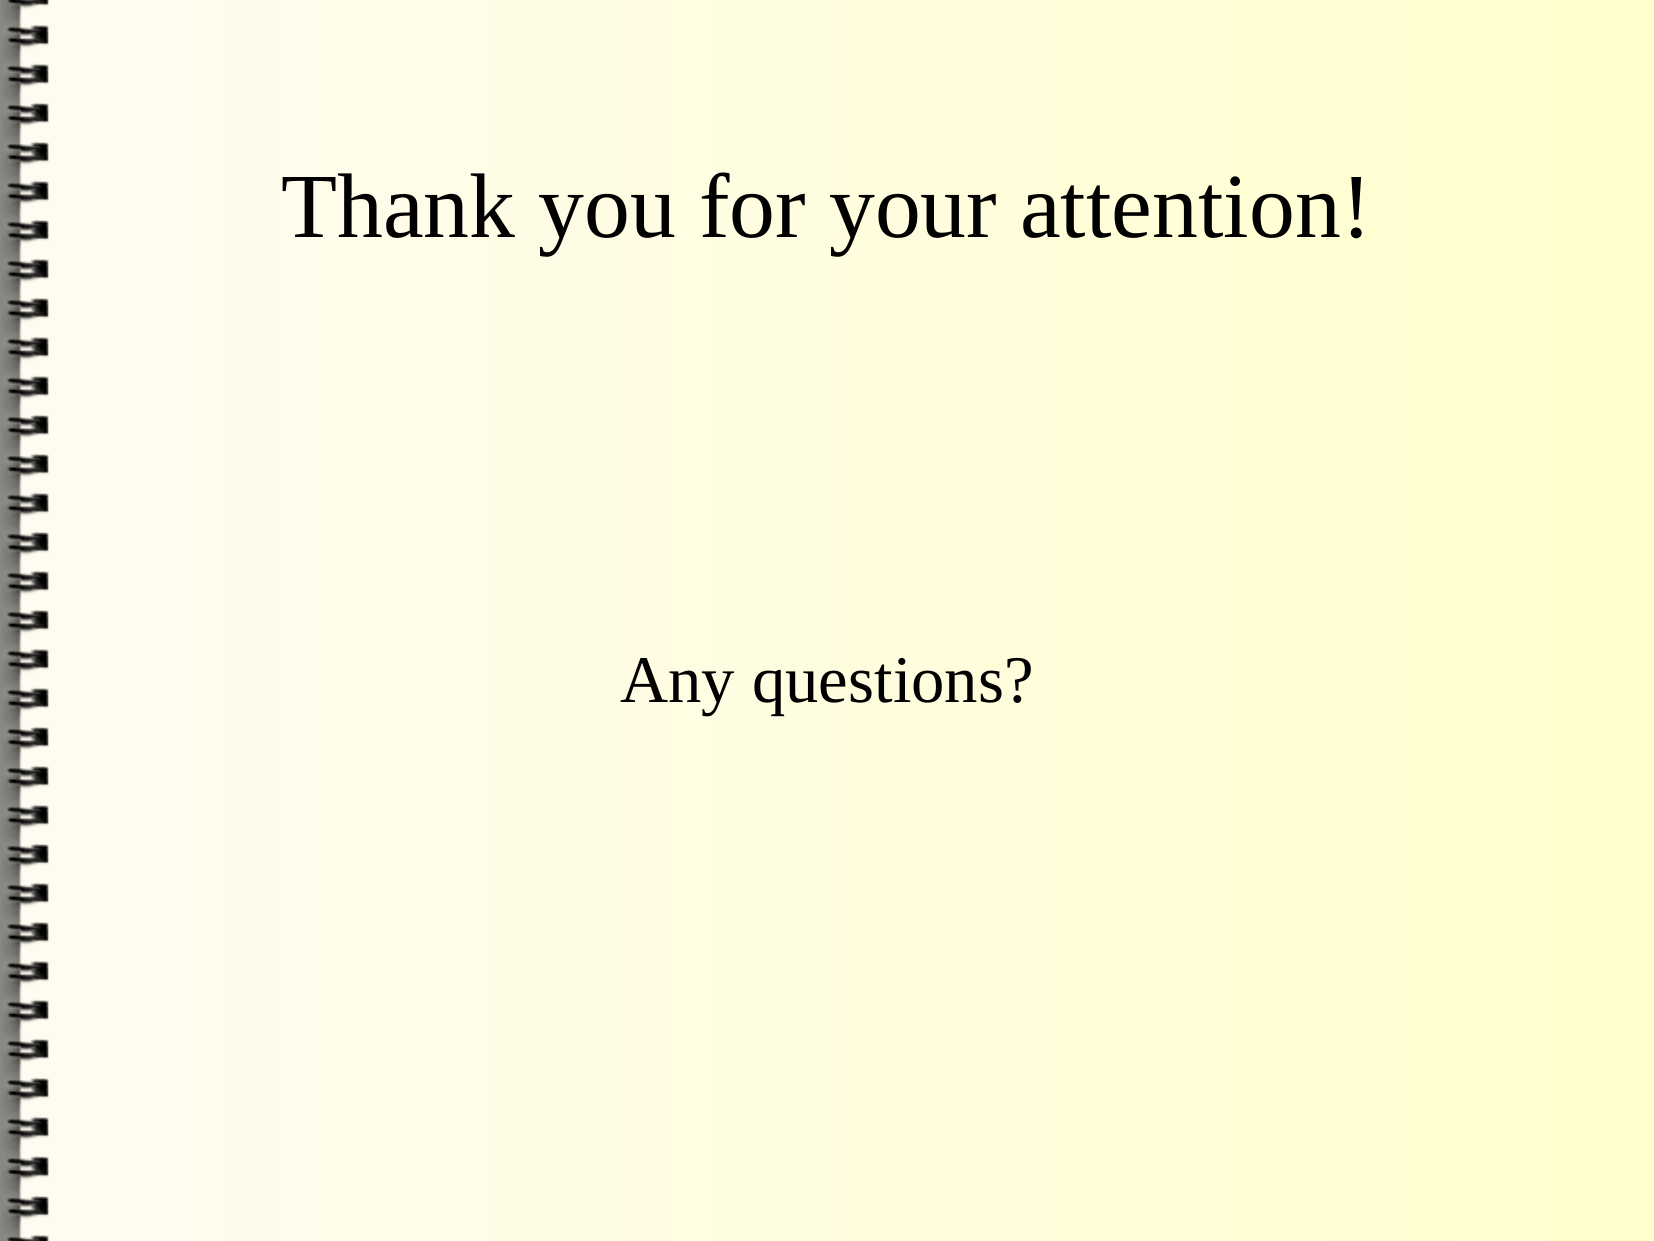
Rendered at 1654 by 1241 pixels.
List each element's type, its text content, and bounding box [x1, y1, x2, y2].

title Thank you for your attention! [121, 110, 1534, 303]
subtitle Any questions? [121, 352, 1534, 1156]
picture [0, 0, 1654, 1241]
